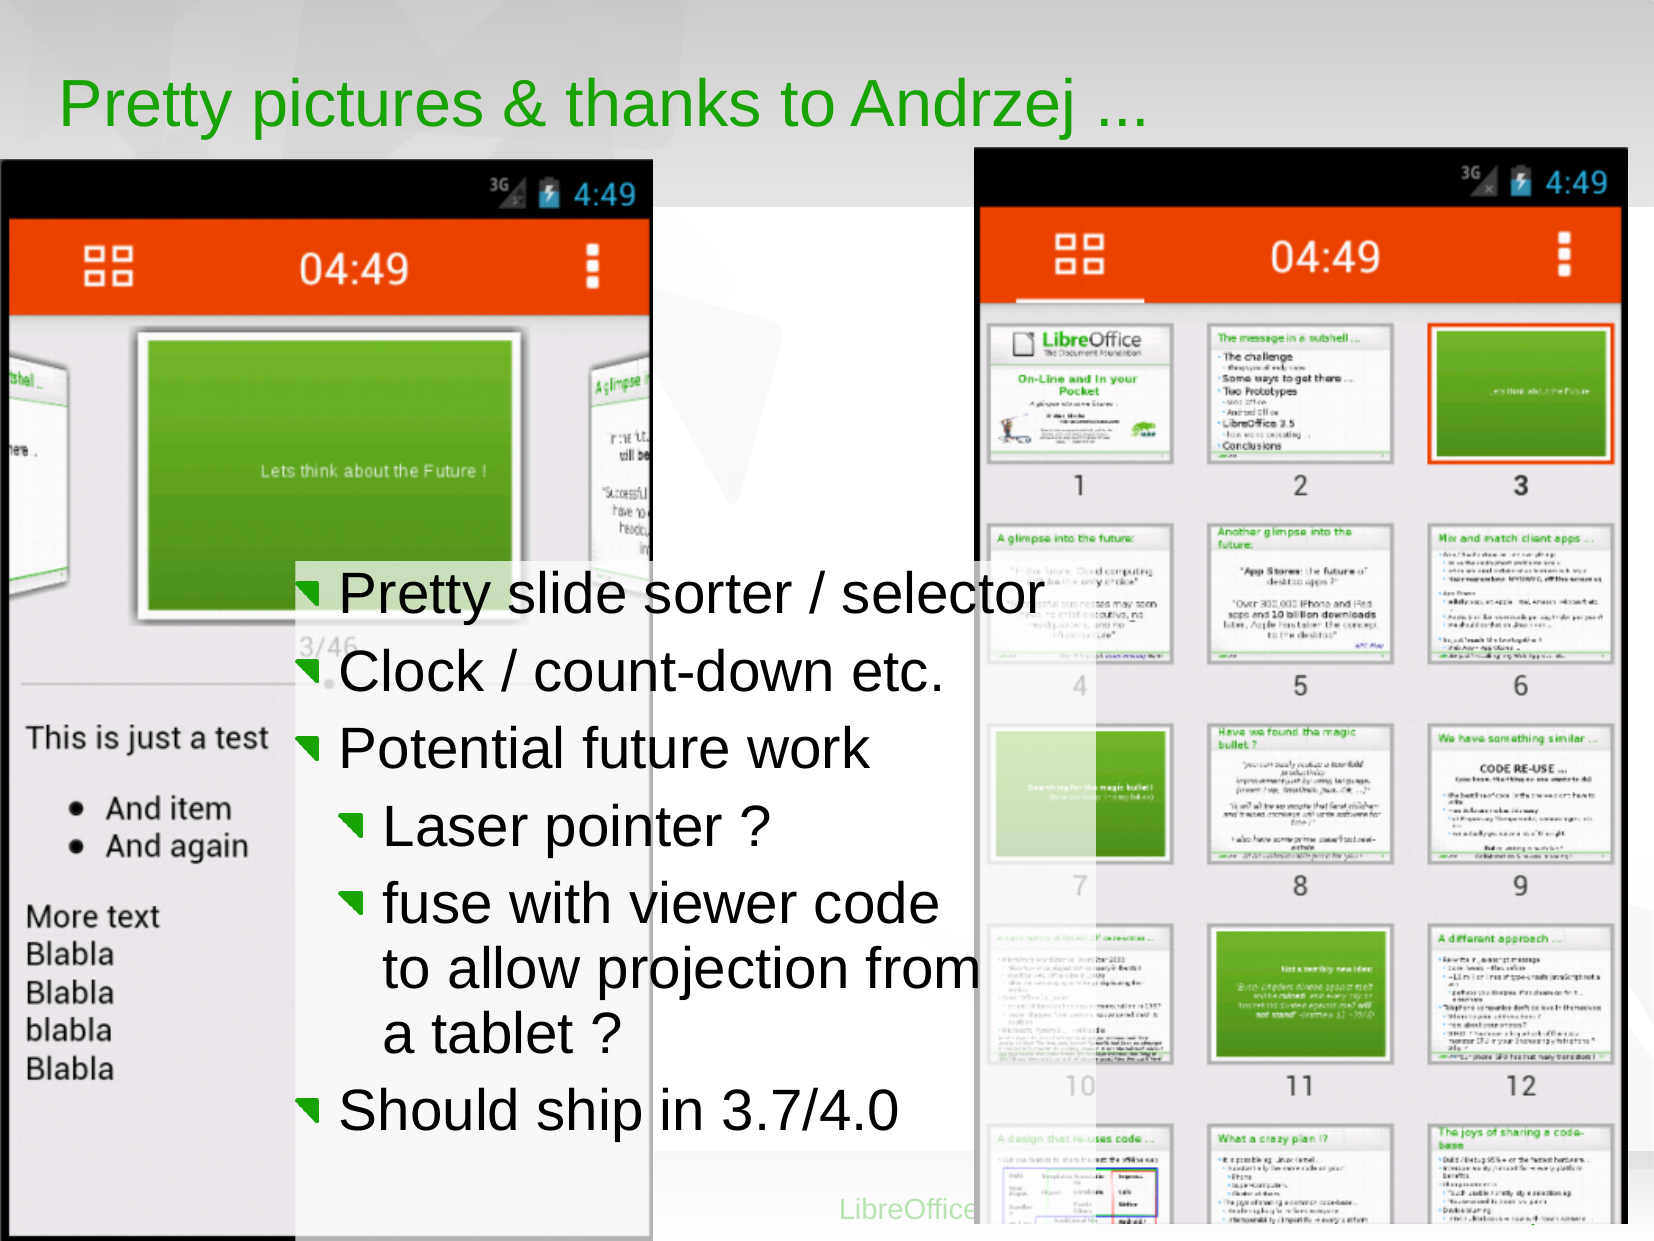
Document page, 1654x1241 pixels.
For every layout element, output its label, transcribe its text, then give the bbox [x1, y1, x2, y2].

list Pretty slide sorter / selector Clock / count-down etc. Potential future work Laser pointer ? fuse with viewer code to allow projection from a tablet ? Should ship in 3.7/4.0 [295, 561, 1096, 1241]
picture [915, 147, 1654, 1224]
title Pretty pictures & thanks to Andrzej ... [59, 29, 1595, 178]
picture [0, 0, 783, 1241]
